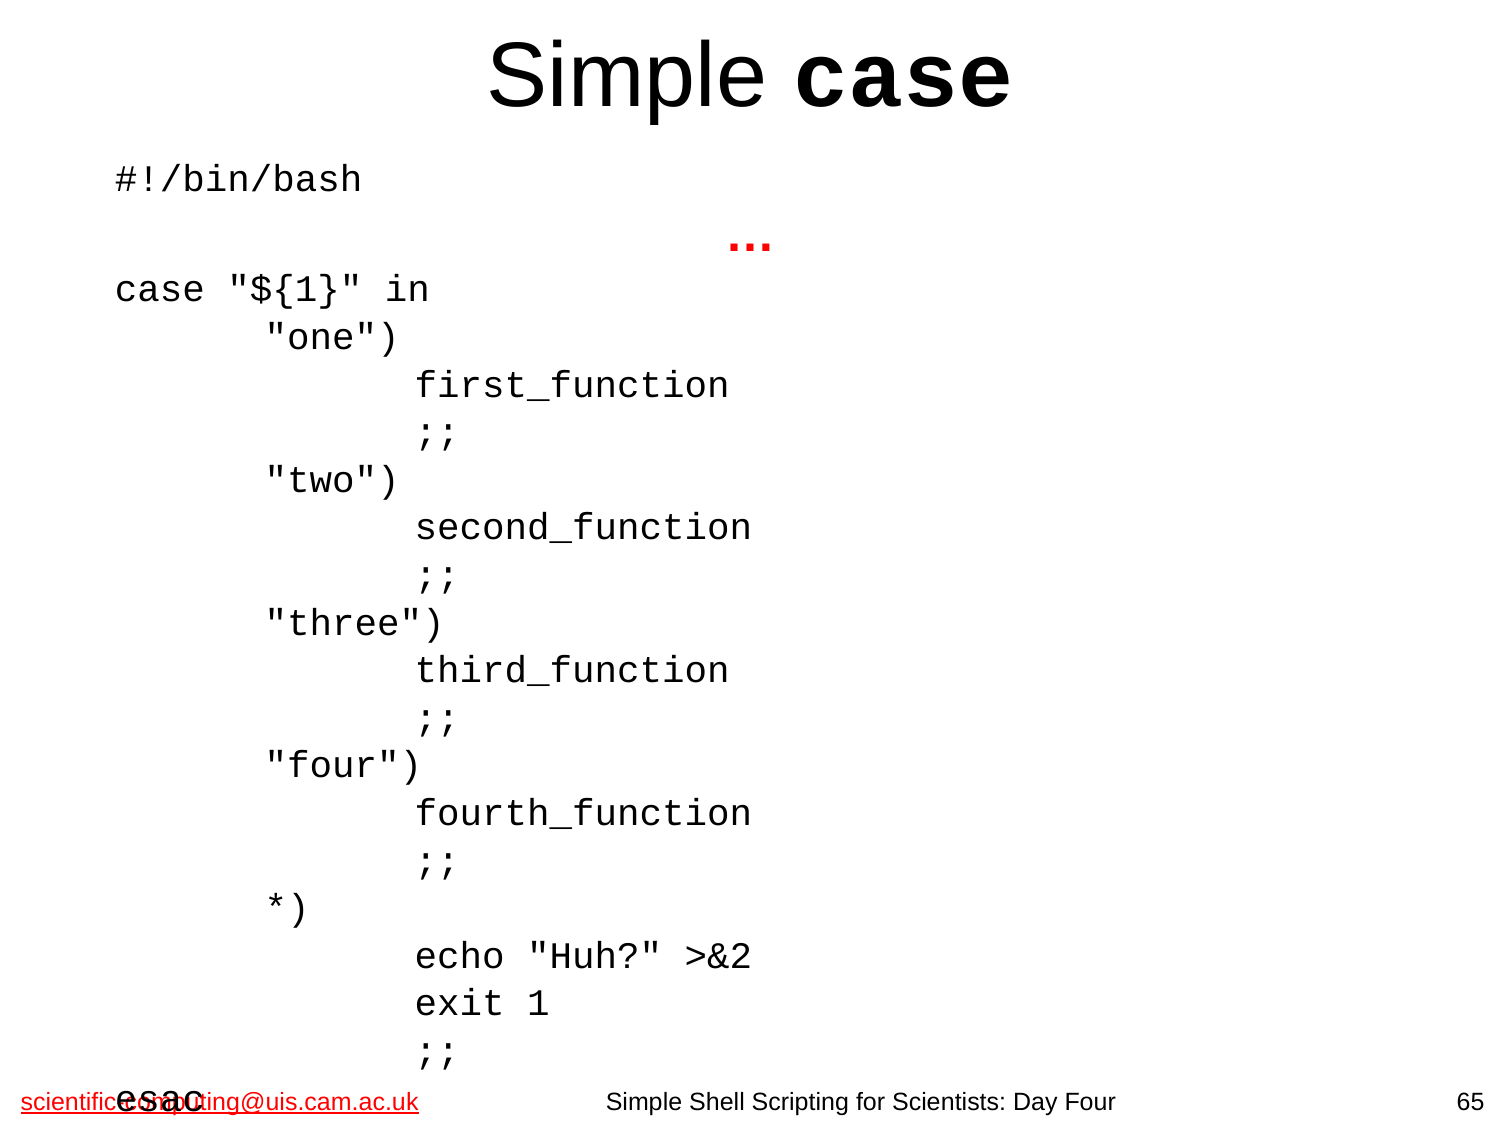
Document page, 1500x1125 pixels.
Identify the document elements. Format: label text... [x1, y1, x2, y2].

title Simple case [112, 15, 1388, 142]
list #!/bin/bash … case "${1}" in "one") first_function ;; "two") second_function ;; "three") third_function ;; "four") fourth_function ;; *) echo "Huh?" >&2 exit 1 ;; esac [99, 153, 1401, 1125]
